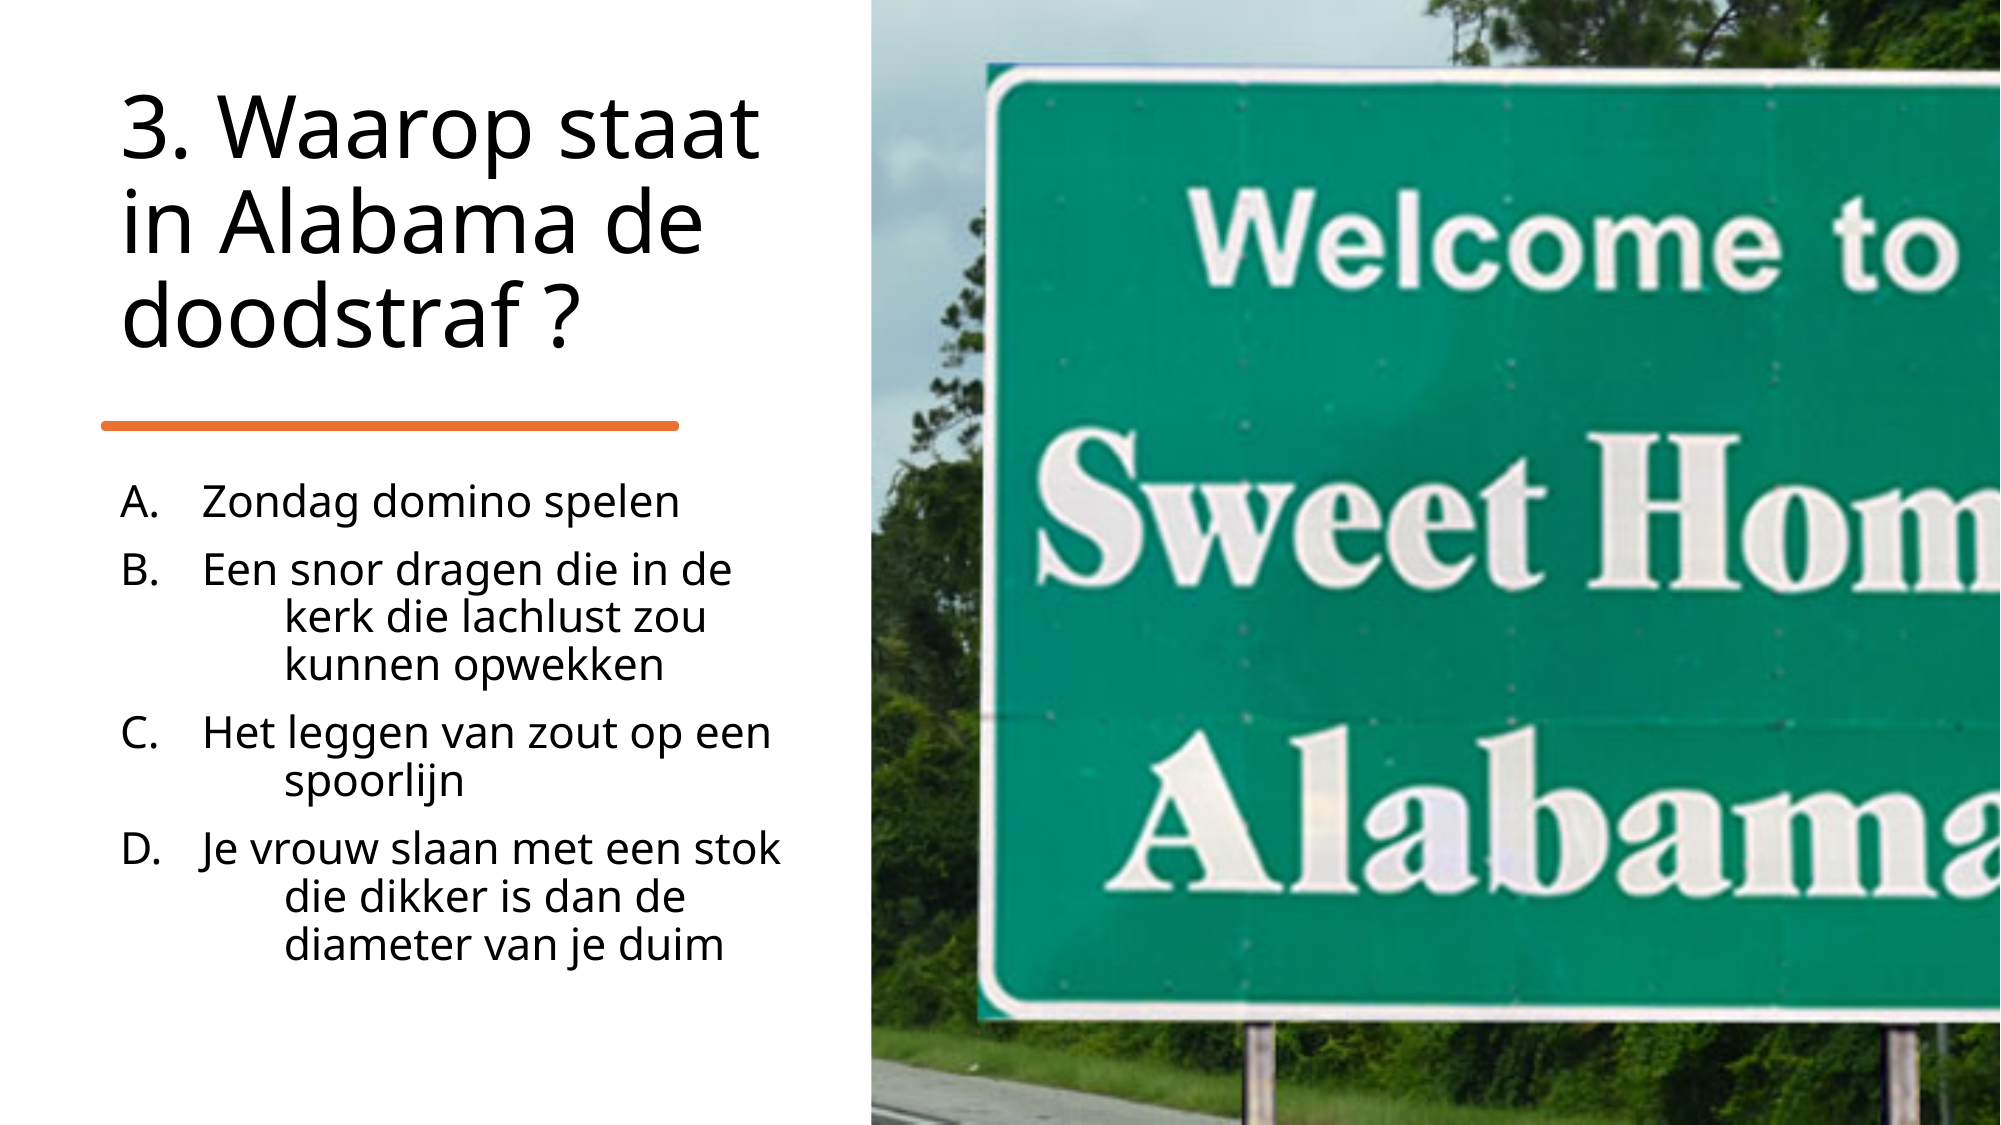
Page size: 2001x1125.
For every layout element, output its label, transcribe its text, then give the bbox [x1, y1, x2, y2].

text_box [0, 0, 871, 1125]
picture [871, 0, 2000, 1125]
list Zondag domino spelen Een snor dragen die in de kerk die lachlust zou kunnen opwekken Het leggen van zout op een spoorlijn Je vrouw slaan met een stok die dikker is dan de diameter van je duim [105, 471, 802, 1016]
title 3. Waarop staat in Alabama de doodstraf ? [105, 53, 822, 375]
